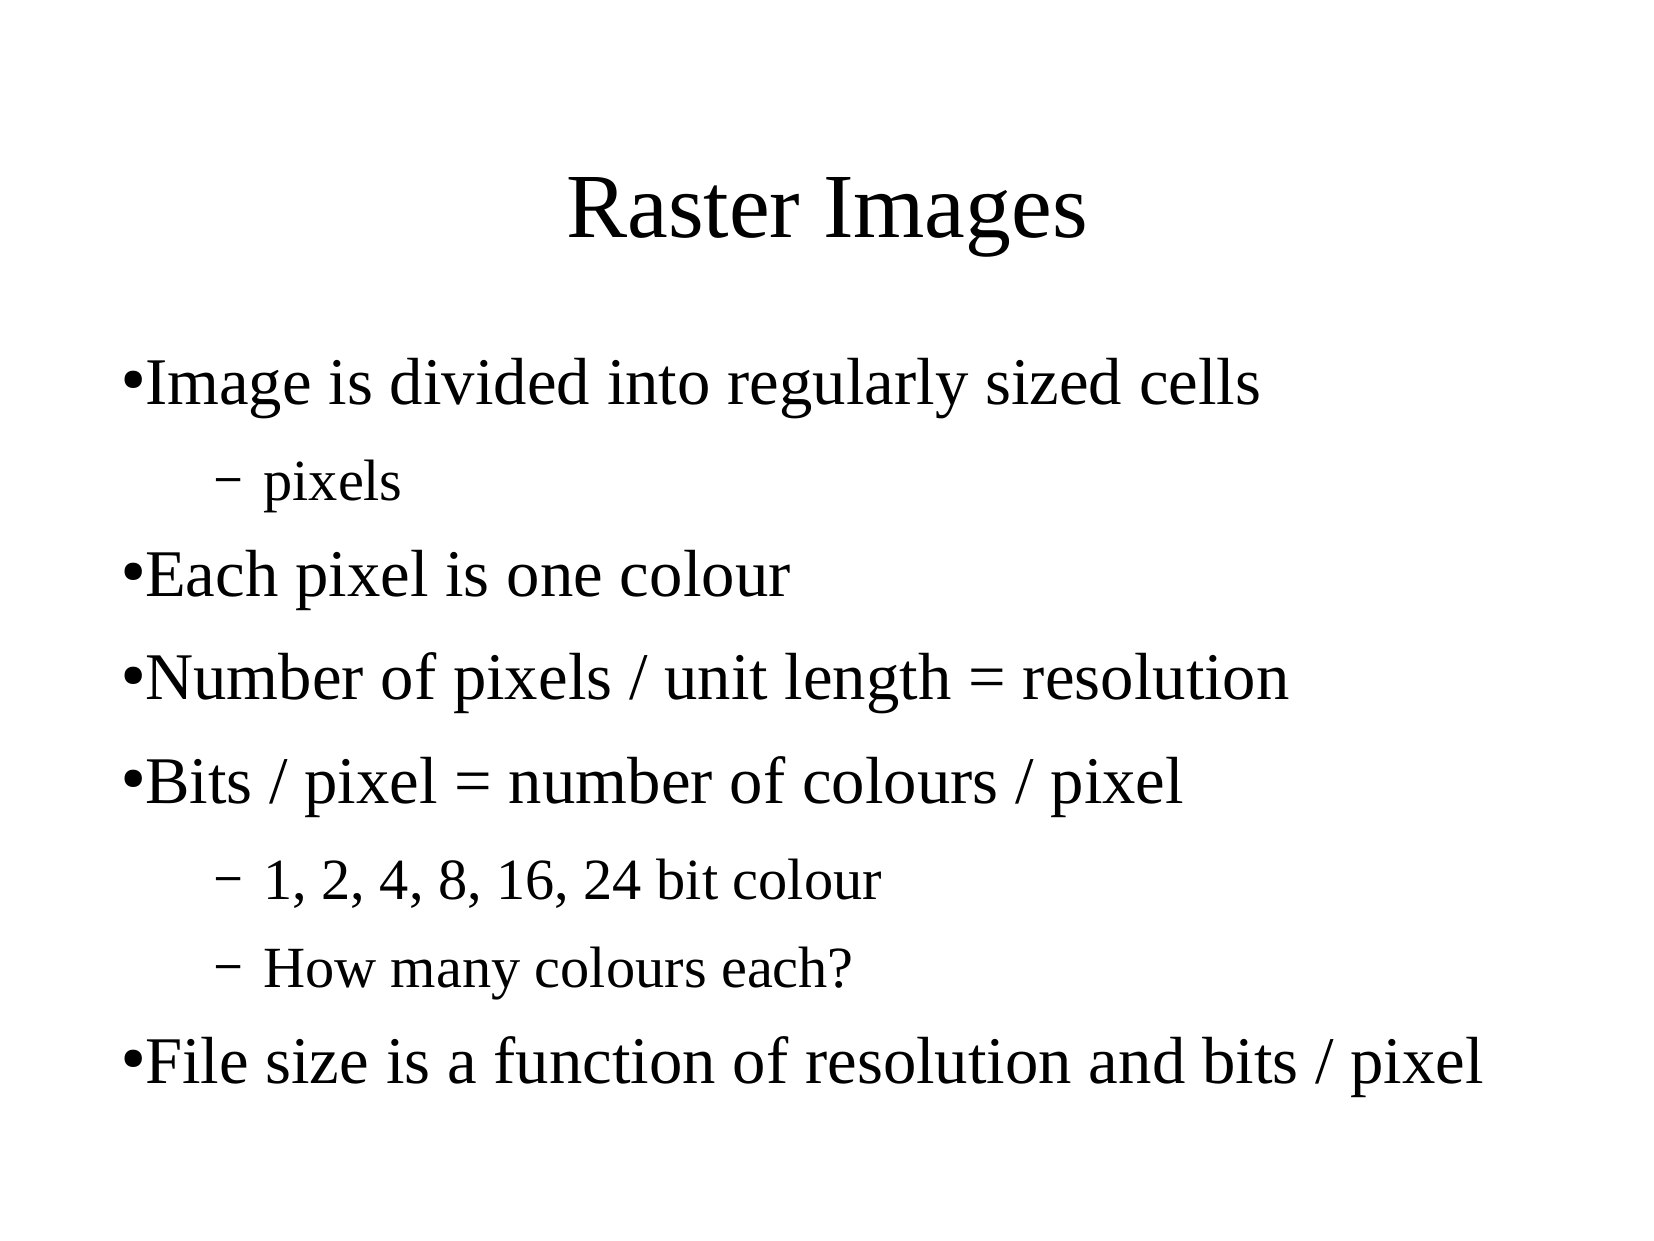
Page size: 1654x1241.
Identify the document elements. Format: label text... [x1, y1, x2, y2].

title Raster Images [121, 102, 1534, 311]
list Image is divided into regularly sized cells pixels Each pixel is one colour Number of pixels / unit length = resolution Bits / pixel = number of colours / pixel 1, 2, 4, 8, 16, 24 bit colour How many colours each? File size is a function of resolution and bits / pixel [121, 344, 1534, 1127]
